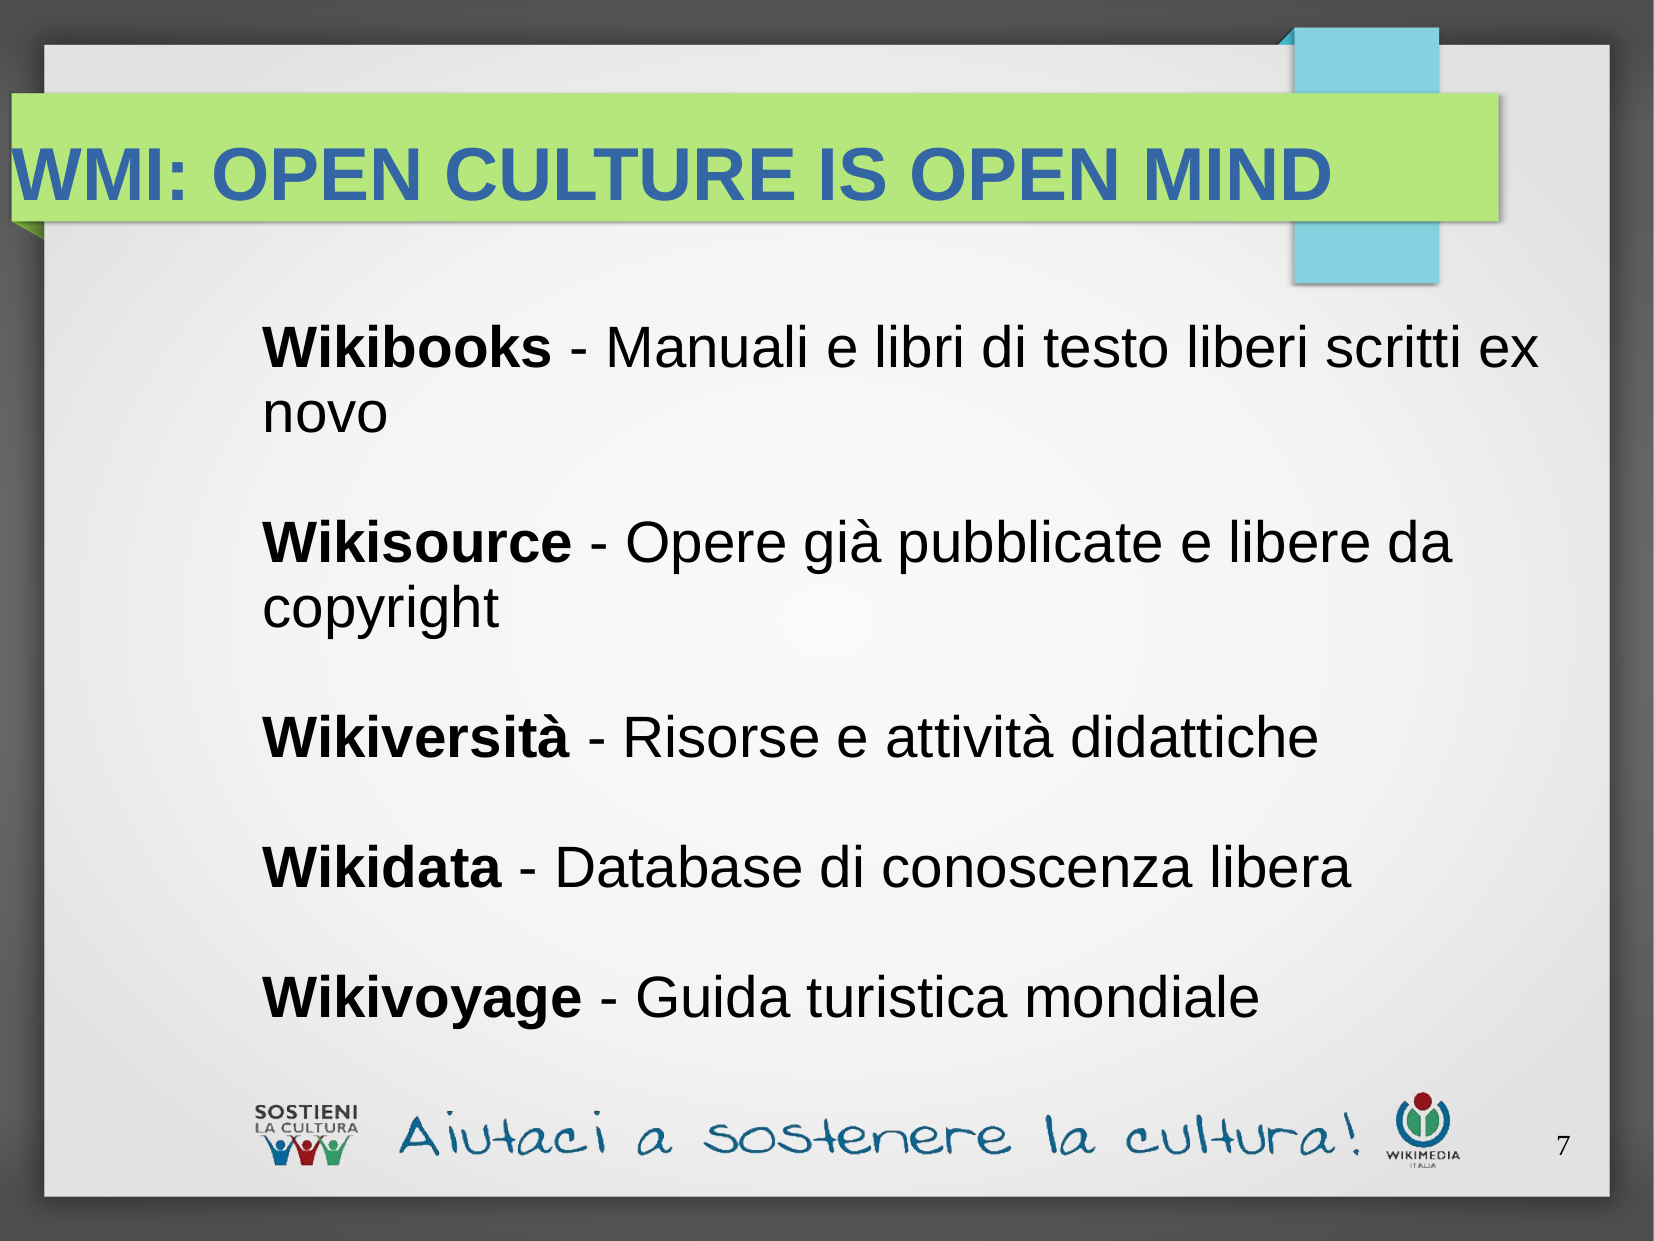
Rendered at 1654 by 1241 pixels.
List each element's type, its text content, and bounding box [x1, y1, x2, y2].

picture [0, 0, 1654, 1241]
title WMI: OPEN CULTURE IS OPEN MIND [11, 17, 1642, 249]
text_box Wikibooks - Manuali e libri di testo liberi scritti ex novo Wikisource - Opere già pubblicate e libere da copyright Wikiversità - Risorse e attività didattiche Wikidata - Database di conoscenza libera Wikivoyage - Guida turistica mondiale [248, 249, 1619, 1111]
